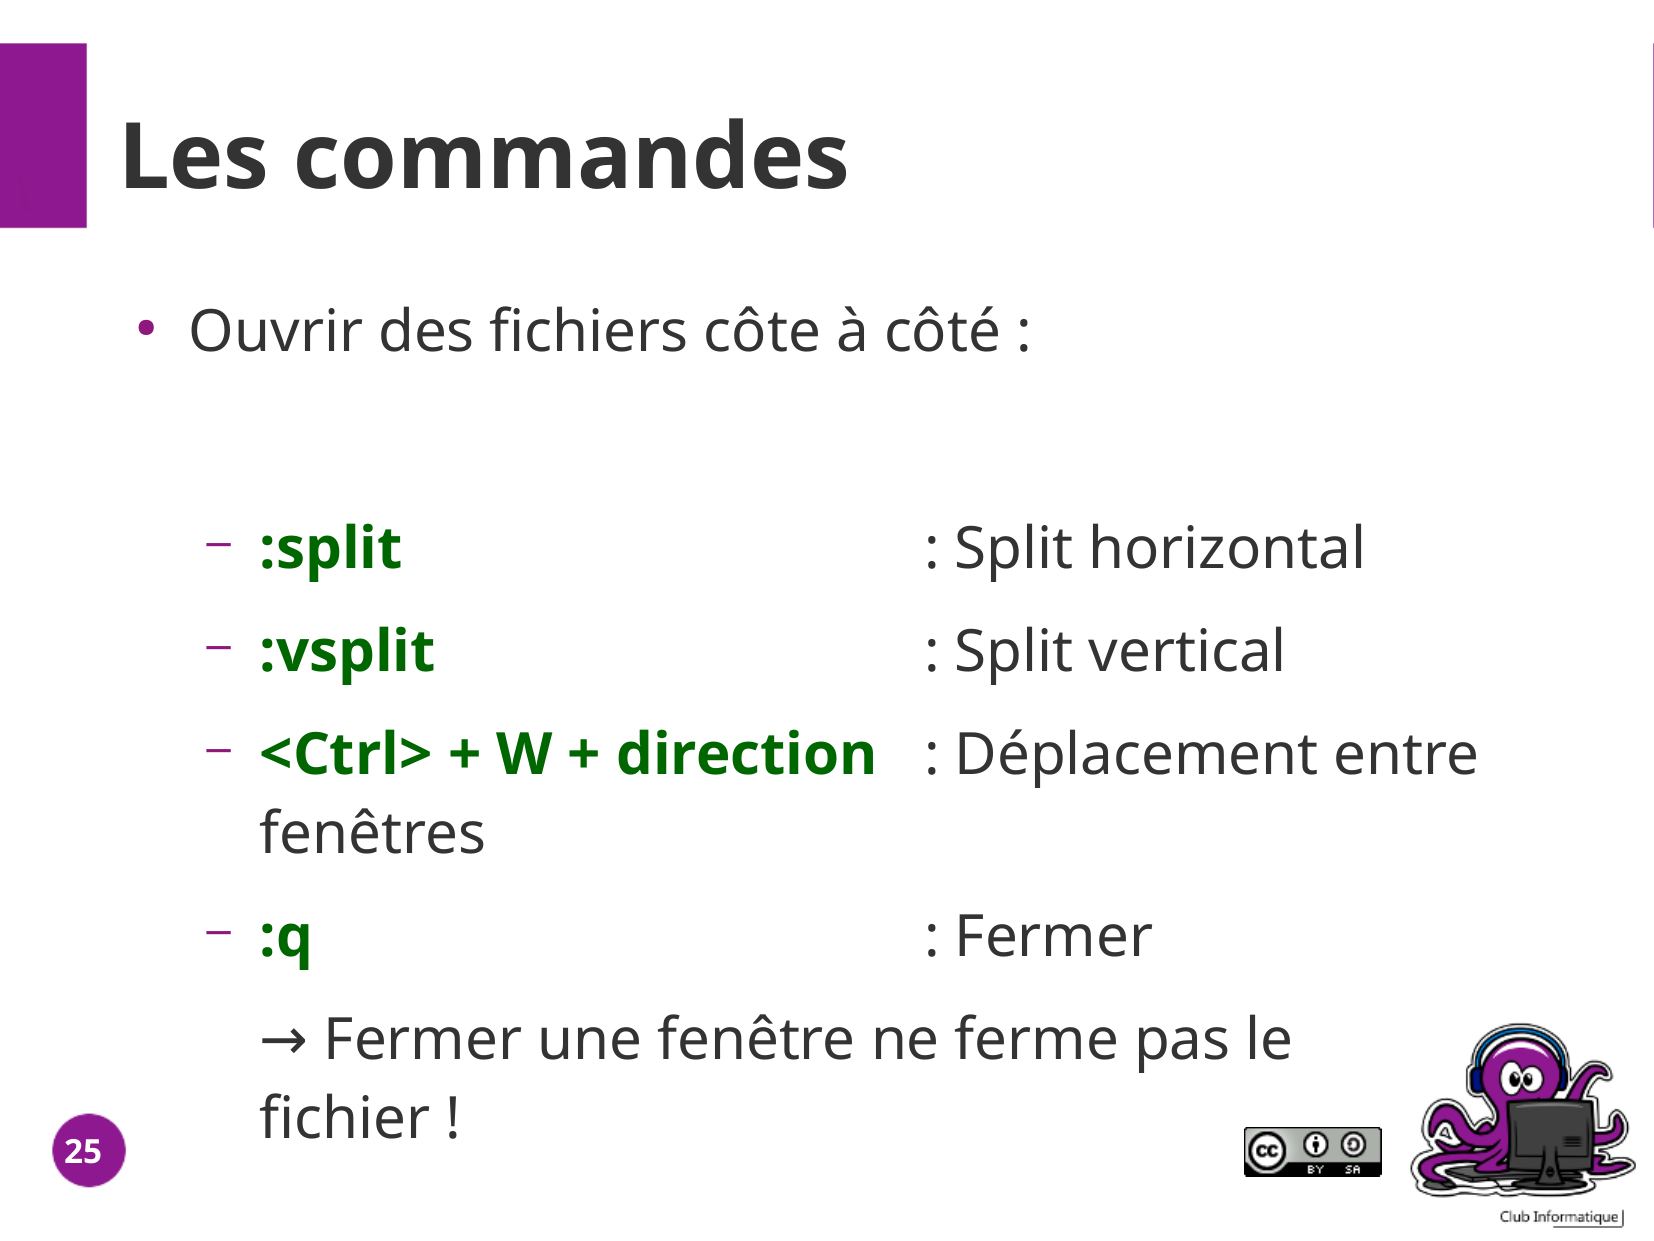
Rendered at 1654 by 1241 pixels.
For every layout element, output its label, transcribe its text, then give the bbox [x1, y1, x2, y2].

title Les commandes [118, 49, 1571, 257]
list Ouvrir des fichiers côte à côté : :split : Split horizontal :vsplit : Split vertical <Ctrl> + W + direction : Déplacement entre fenêtres :q : Fermer → Fermer une fenêtre ne ferme pas le fichier ! [118, 289, 1536, 1009]
picture [0, 0, 1654, 1241]
